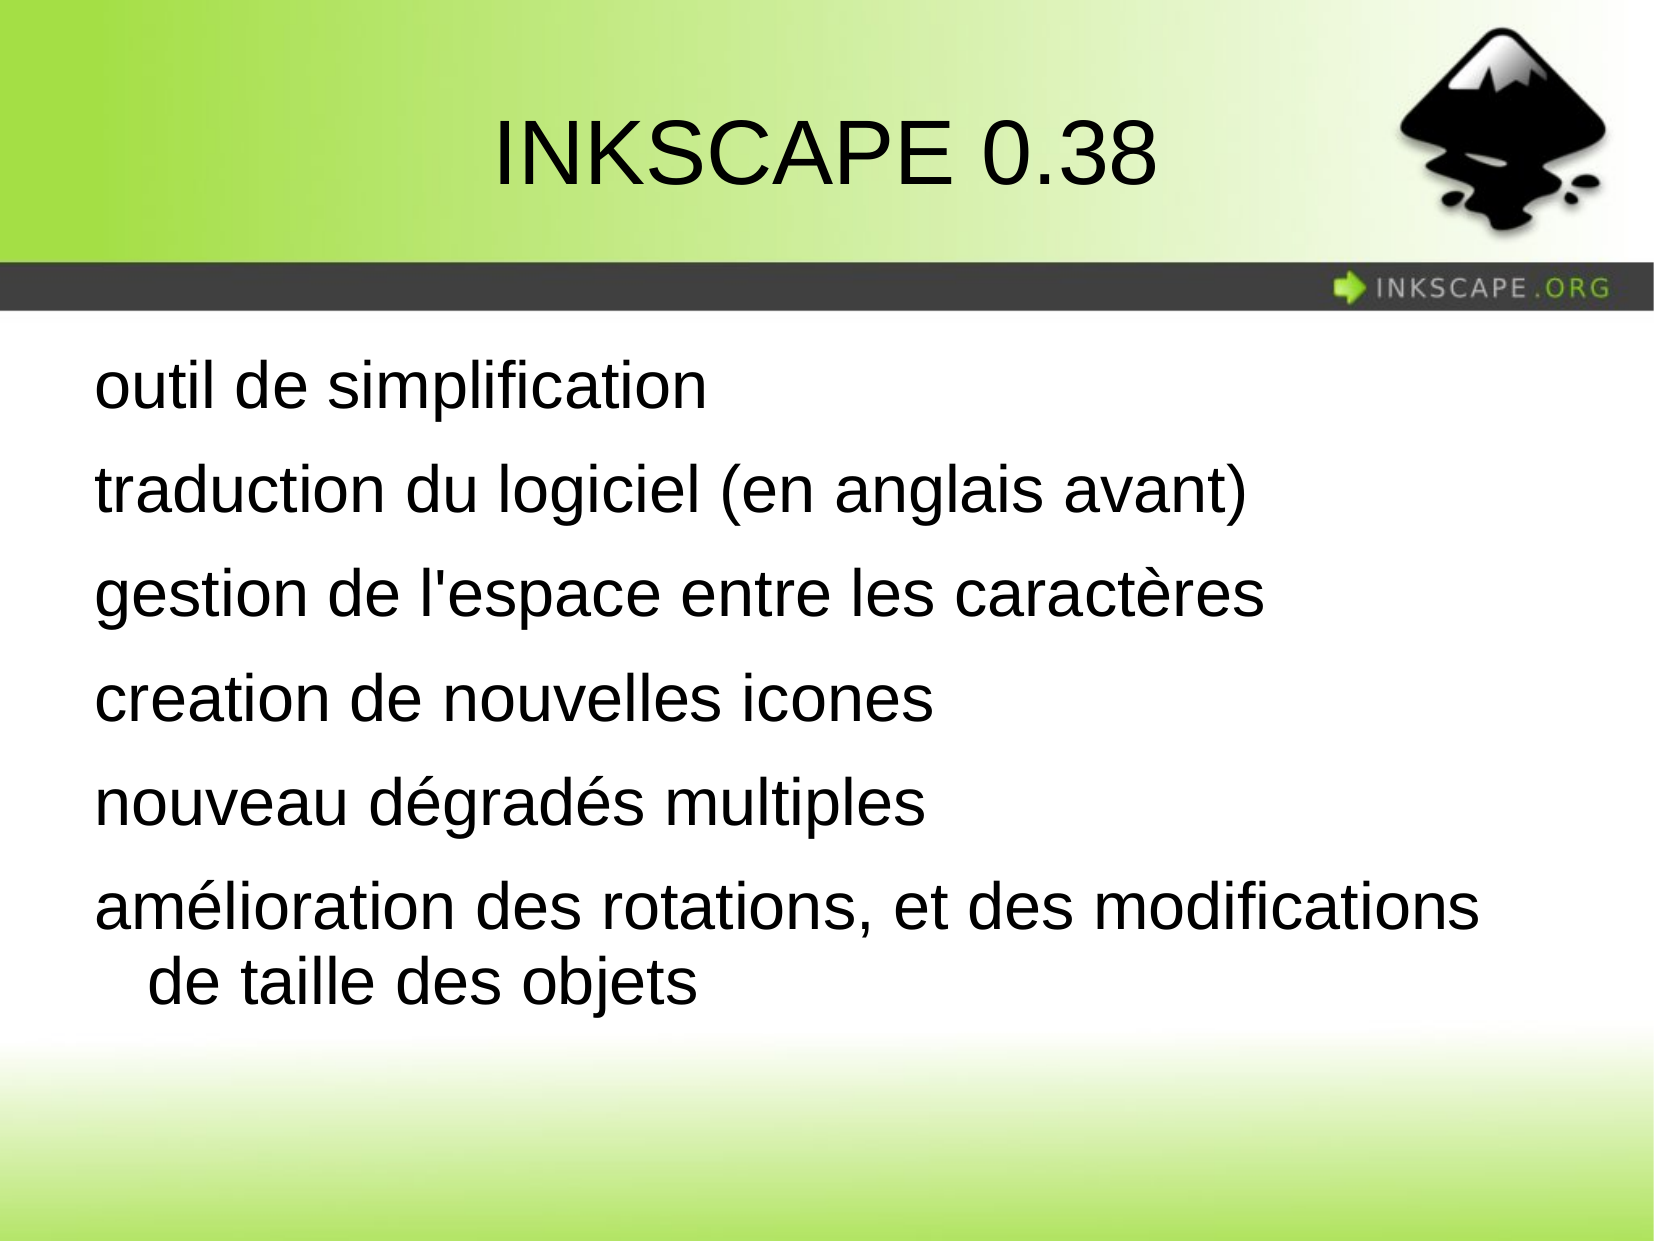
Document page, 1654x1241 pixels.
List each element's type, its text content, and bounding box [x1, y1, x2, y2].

picture [0, 0, 1654, 1241]
title INKSCAPE 0.38 [82, 49, 1571, 257]
list outil de simplification traduction du logiciel (en anglais avant) gestion de l'espace entre les caractères creation de nouvelles icones nouveau dégradés multiples amélioration des rotations, et des modifications de taille des objets [76, 347, 1565, 1152]
